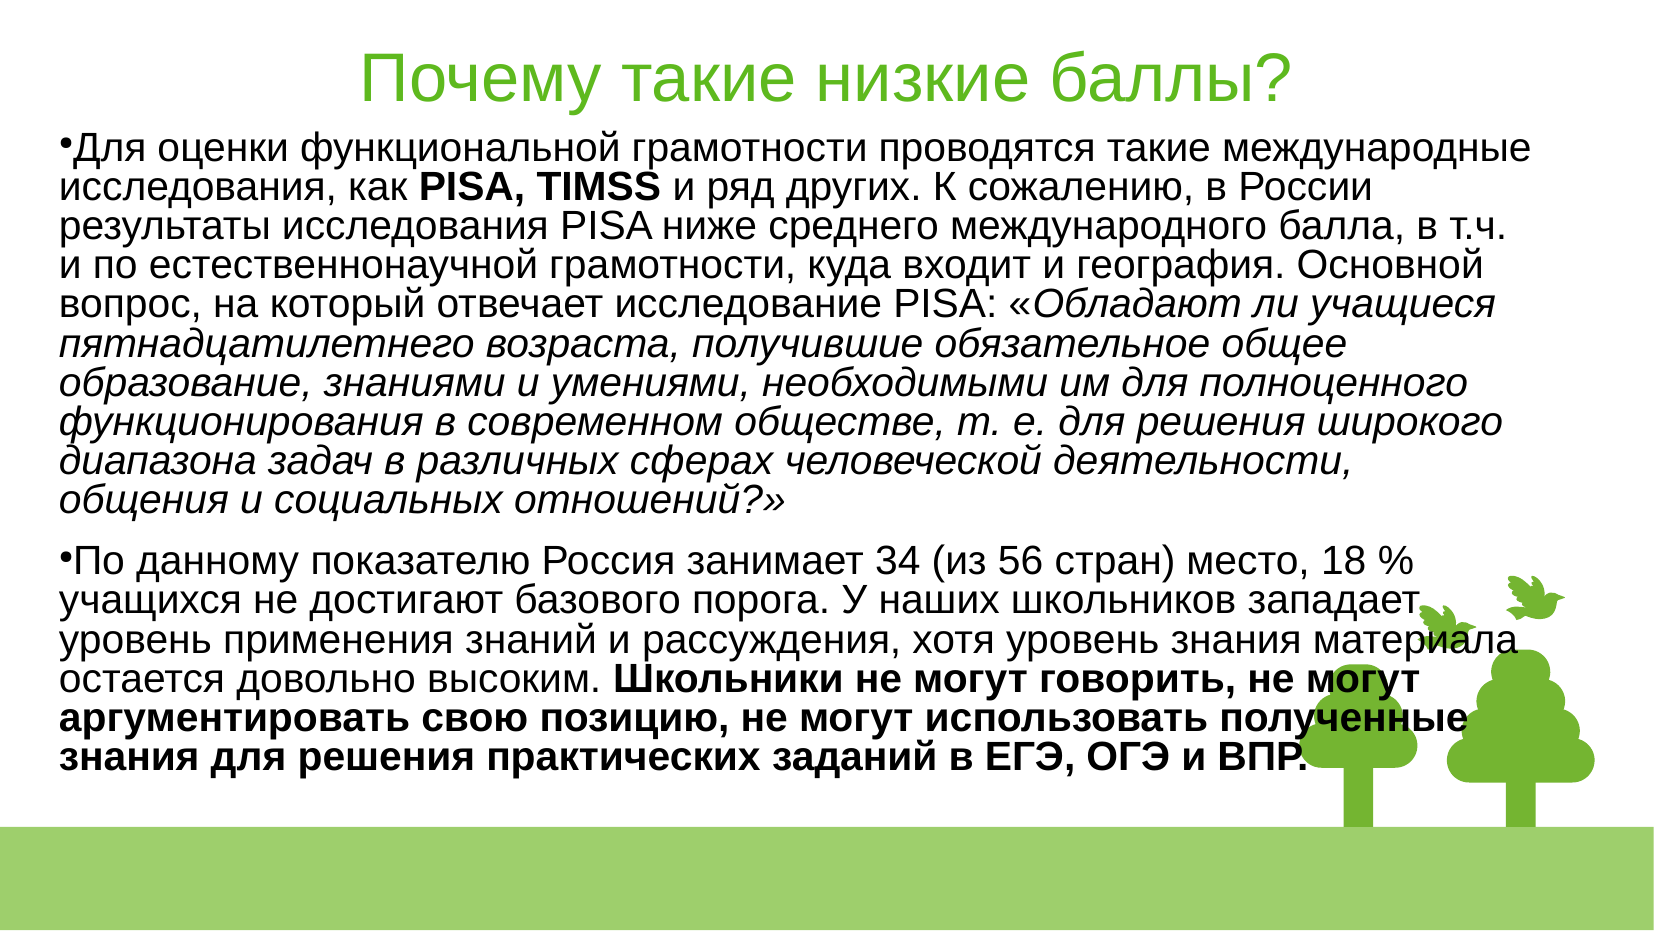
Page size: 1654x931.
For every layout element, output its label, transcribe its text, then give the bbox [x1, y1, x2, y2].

title Почему такие низкие баллы? [88, 0, 1565, 148]
list Для оценки функциональной грамотности проводятся такие международные исследования, как PISA, TIMSS и ряд других. К сожалению, в России результаты исследования PISA ниже среднего международного балла, в т.ч. и по естественнонаучной грамотности, куда входит и география. Основной вопрос, на который отвечает исследование PISA: «Обладают ли учащиеся пятнадцатилетнего возраста, получившие обязательное общее образование, знаниями и умениями, необходимыми им для полноценного функционирования в современном обществе, т. е. для решения широкого диапазона задач в различных сферах человеческой деятельности, общения и социальных отношений?» По данному показателю Россия занимает 34 (из 56 стран) место, 18 % учащихся не достигают базового порога. У наших школьников западает уровень применения знаний и рассуждения, хотя уровень знания материала остается довольно высоким. Школьники не могут говорить, не могут аргументировать свою позицию, не могут использовать полученные знания для решения практических заданий в ЕГЭ, ОГЭ и ВПР. [59, 59, 1536, 798]
